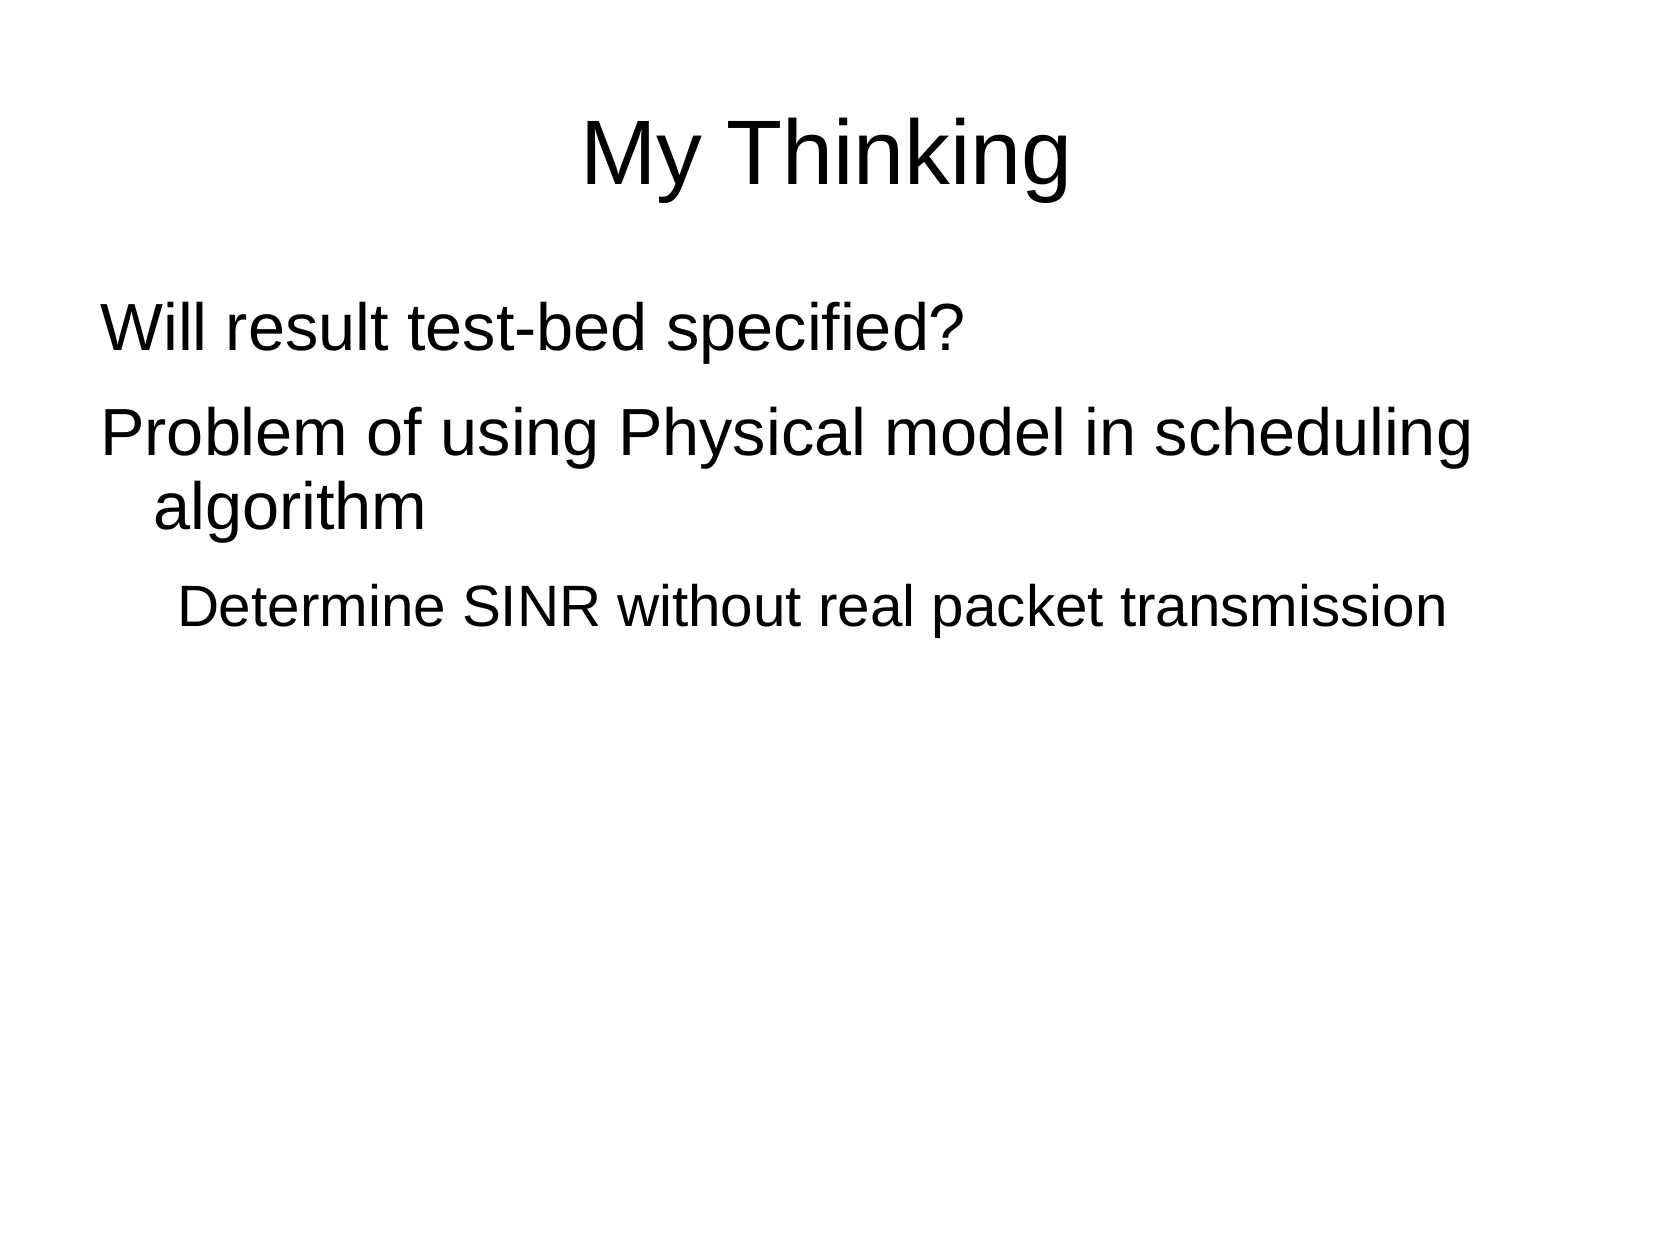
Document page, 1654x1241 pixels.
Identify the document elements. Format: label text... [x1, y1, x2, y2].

list Will result test-bed specified? Problem of using Physical model in scheduling algorithm Determine SINR without real packet transmission [82, 290, 1571, 1094]
title My Thinking [82, 56, 1571, 250]
